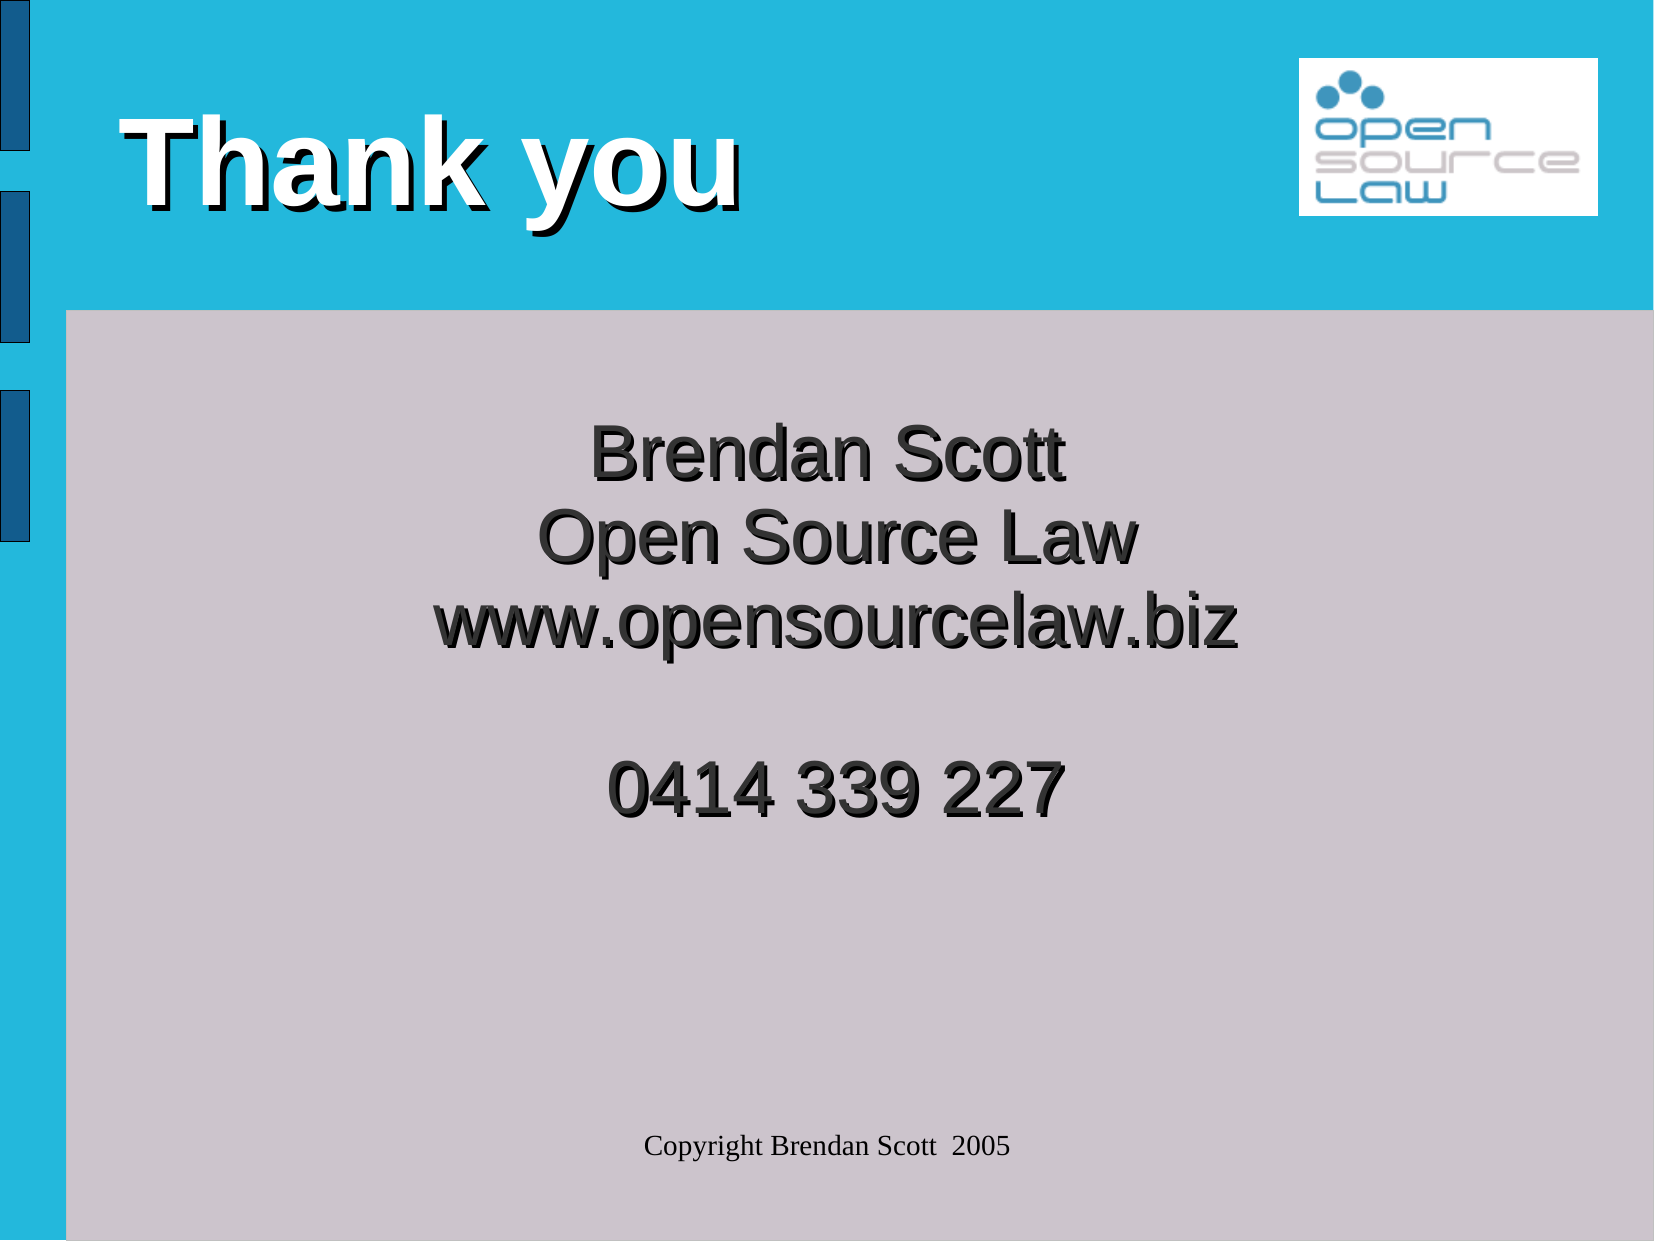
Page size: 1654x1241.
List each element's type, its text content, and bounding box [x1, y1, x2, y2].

title Thank you [118, 1, 1211, 324]
list Brendan Scott Open Source Law www.opensourcelaw.biz 0414 339 227 [121, 344, 1534, 1112]
picture [1299, 58, 1598, 216]
